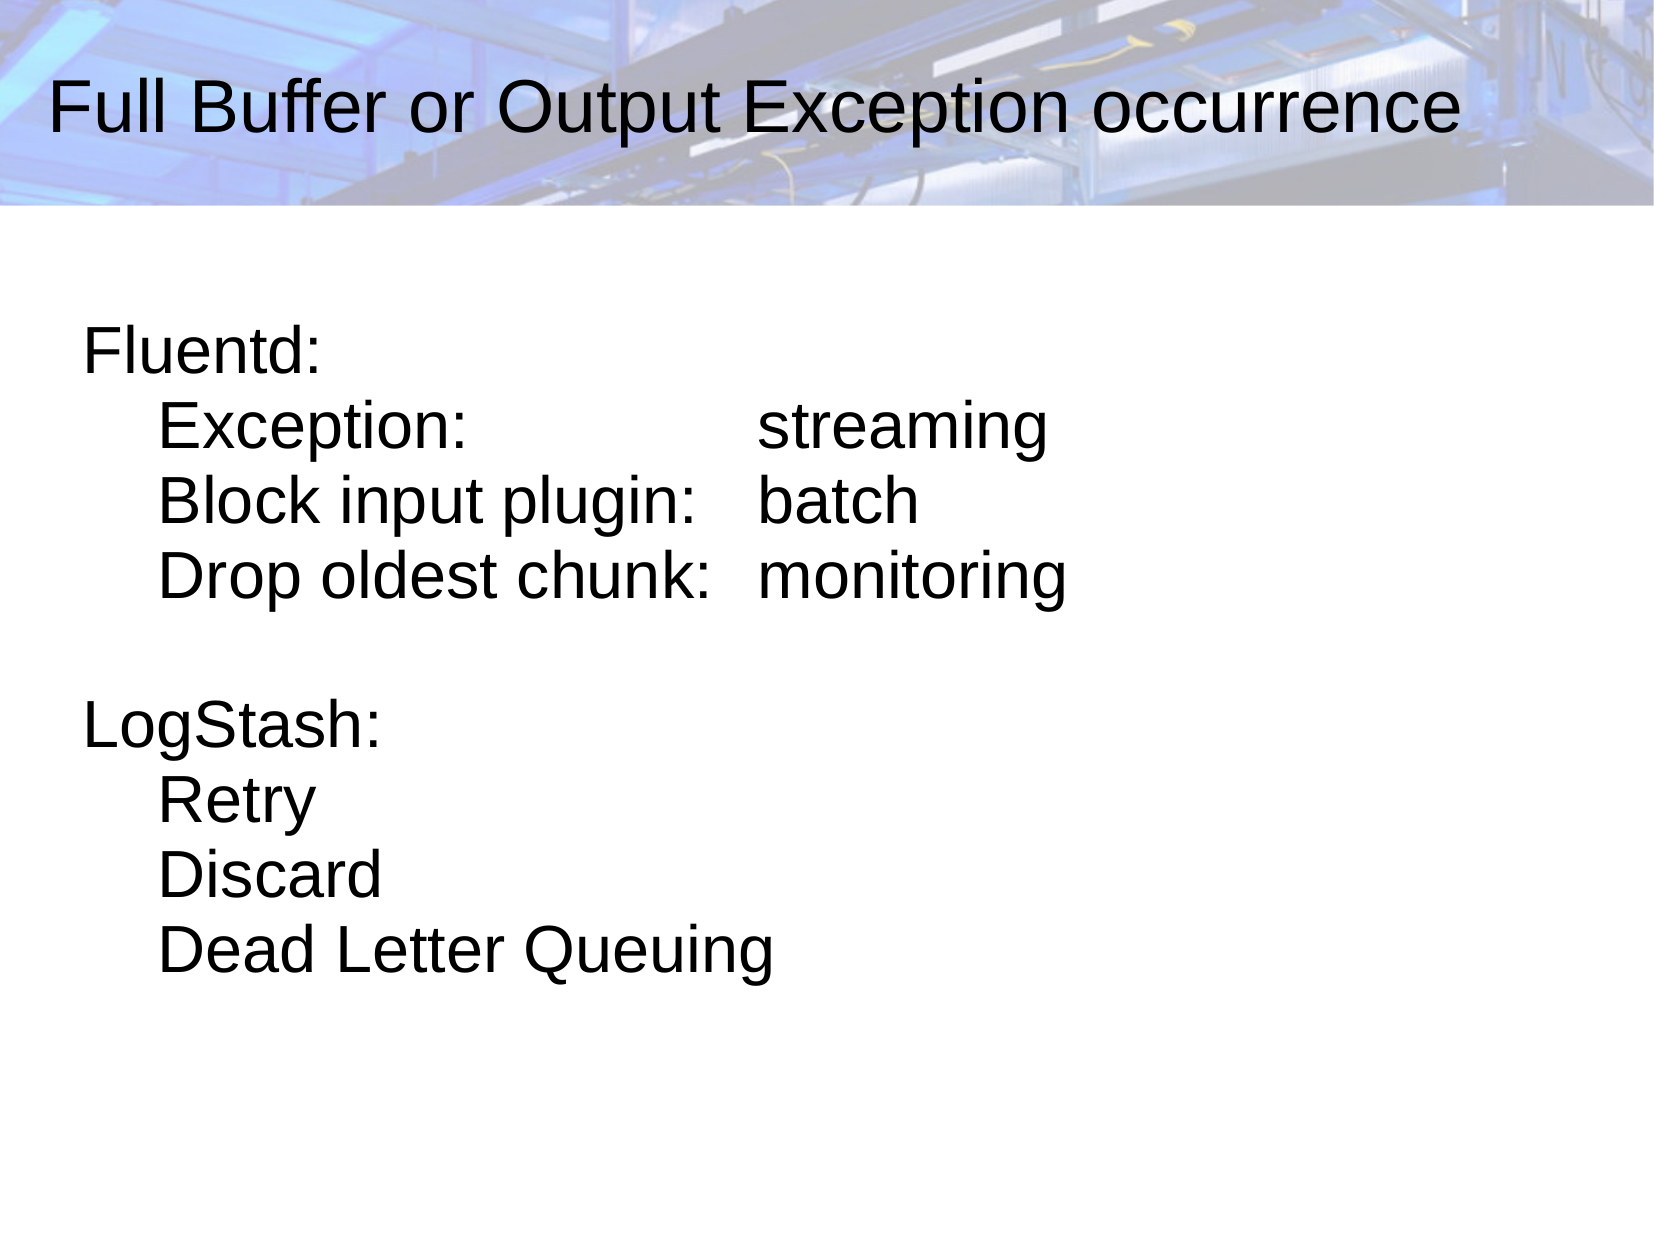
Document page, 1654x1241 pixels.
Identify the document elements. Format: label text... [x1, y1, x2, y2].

title Full Buffer or Output Exception occurrence [11, 2, 1501, 211]
picture [0, 0, 1654, 1241]
subtitle Fluentd: Exception: streaming Block input plugin: batch Drop oldest chunk: monitoring LogStash: Retry Discard Dead Letter Queuing [82, 290, 1538, 1010]
